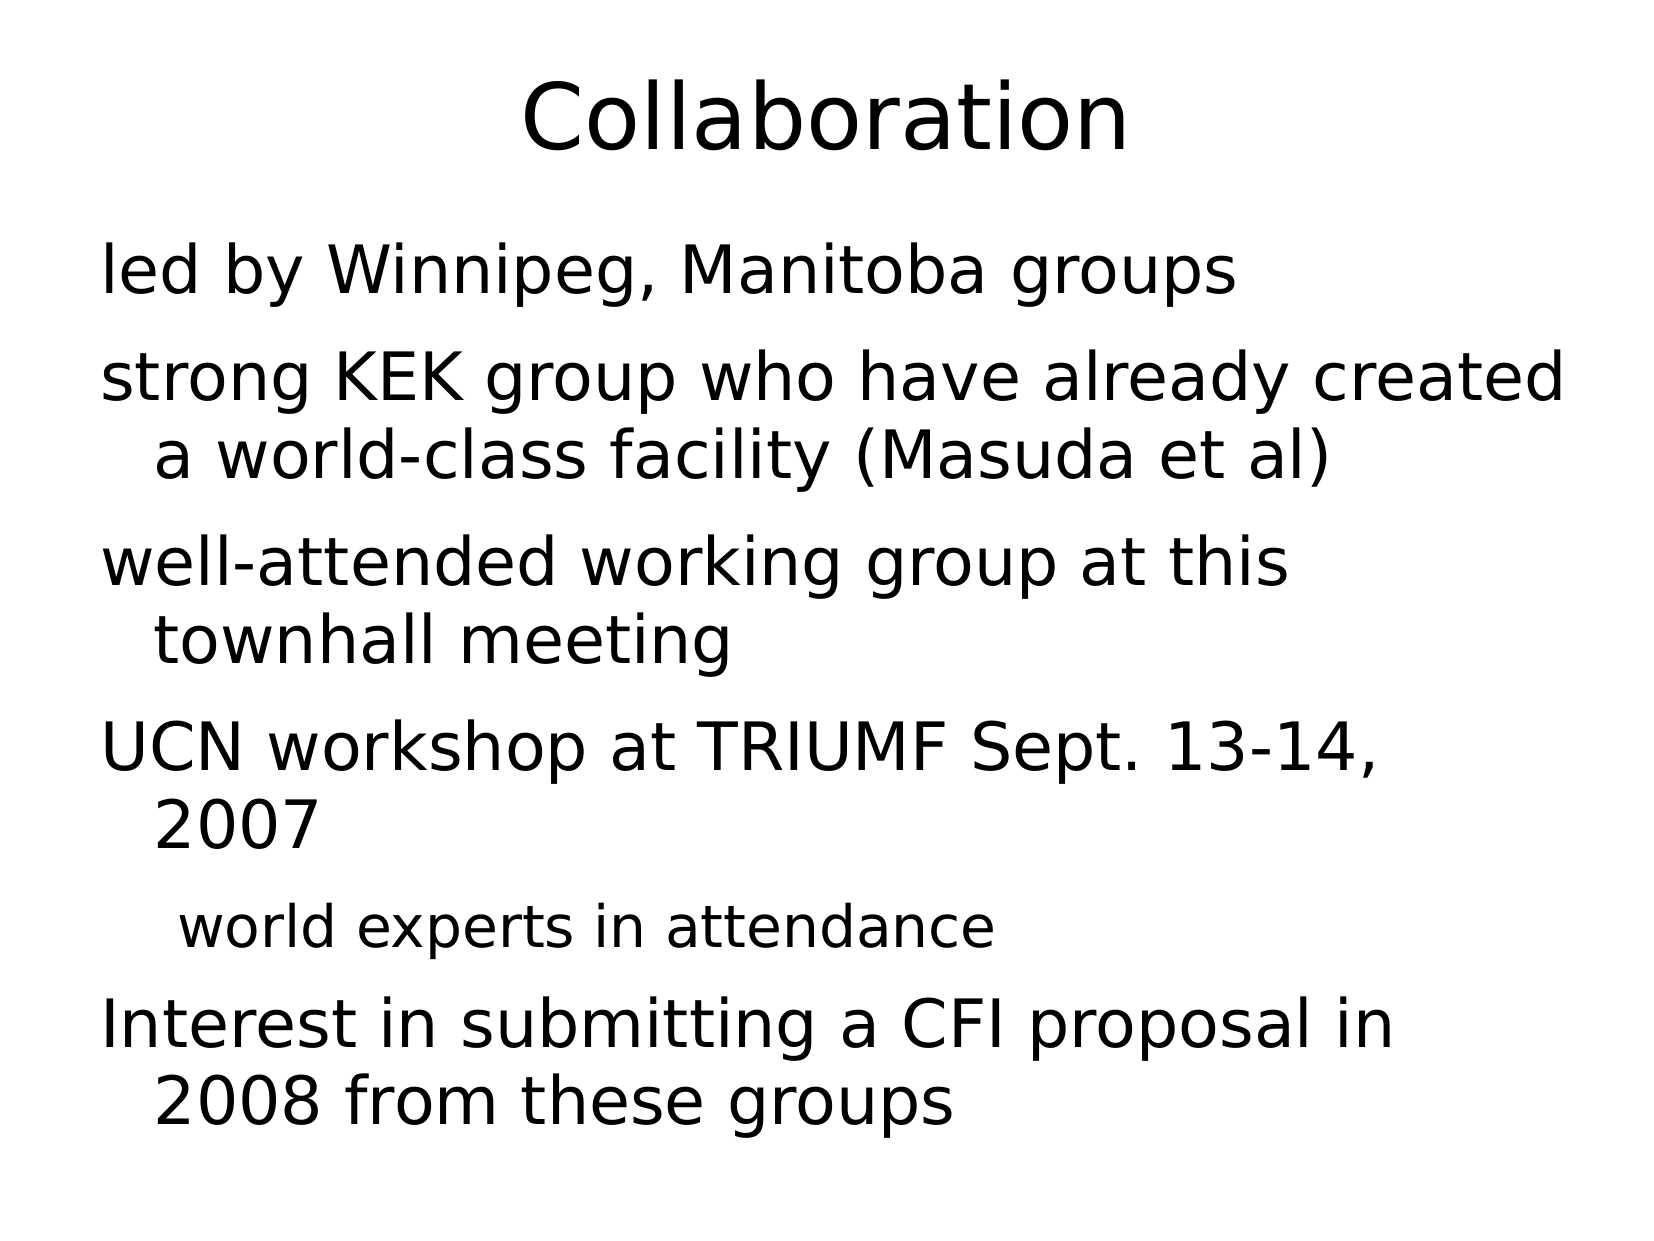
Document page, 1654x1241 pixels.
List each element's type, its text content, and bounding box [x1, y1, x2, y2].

list led by Winnipeg, Manitoba groups strong KEK group who have already created a world-class facility (Masuda et al) well-attended working group at this townhall meeting UCN workshop at TRIUMF Sept. 13-14, 2007 world experts in attendance Interest in submitting a CFI proposal in 2008 from these groups [82, 231, 1571, 1219]
title Collaboration [82, 21, 1571, 214]
